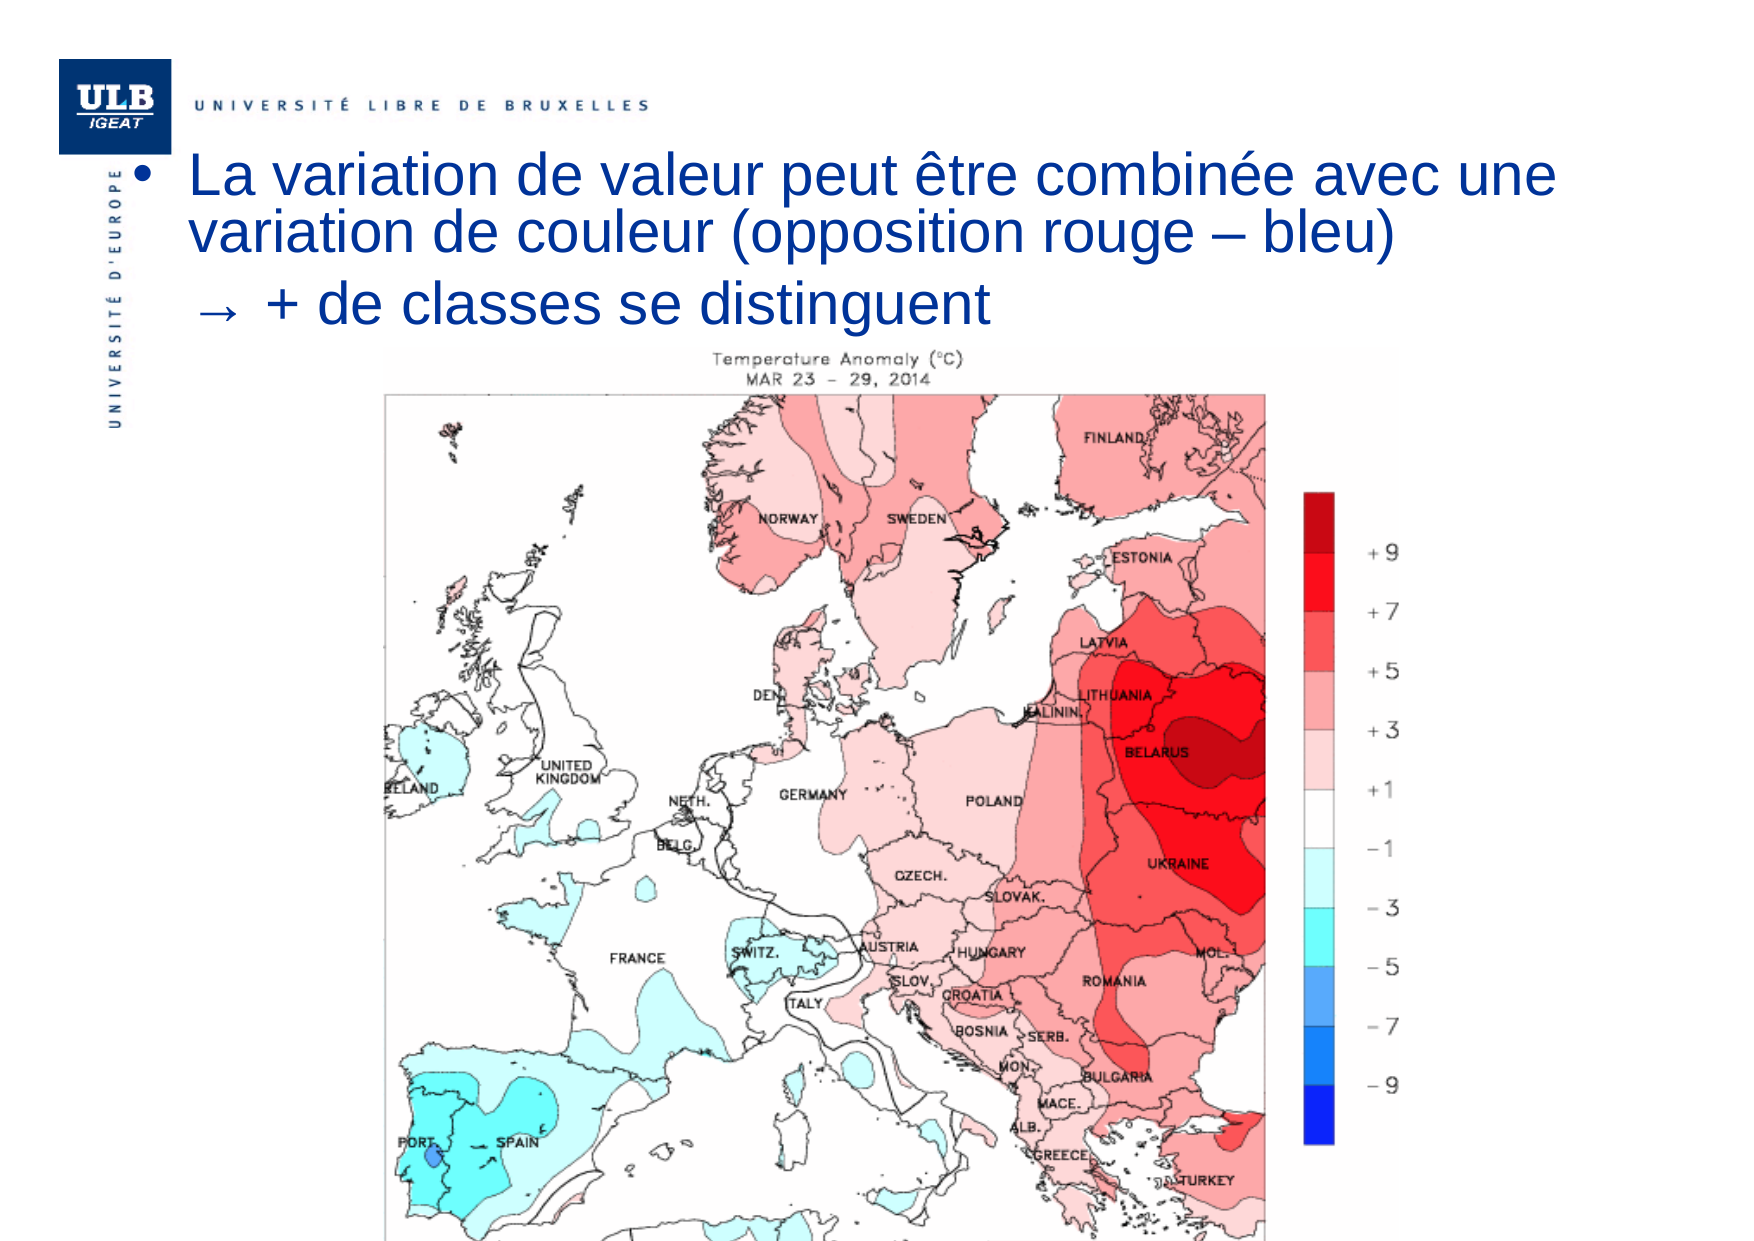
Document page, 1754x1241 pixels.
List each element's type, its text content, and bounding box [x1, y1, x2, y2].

list La variation de valeur peut être combinée avec une variation de couleur (opposition rouge – bleu) → + de classes se distinguent [132, 149, 1713, 801]
picture [59, 59, 1695, 1241]
